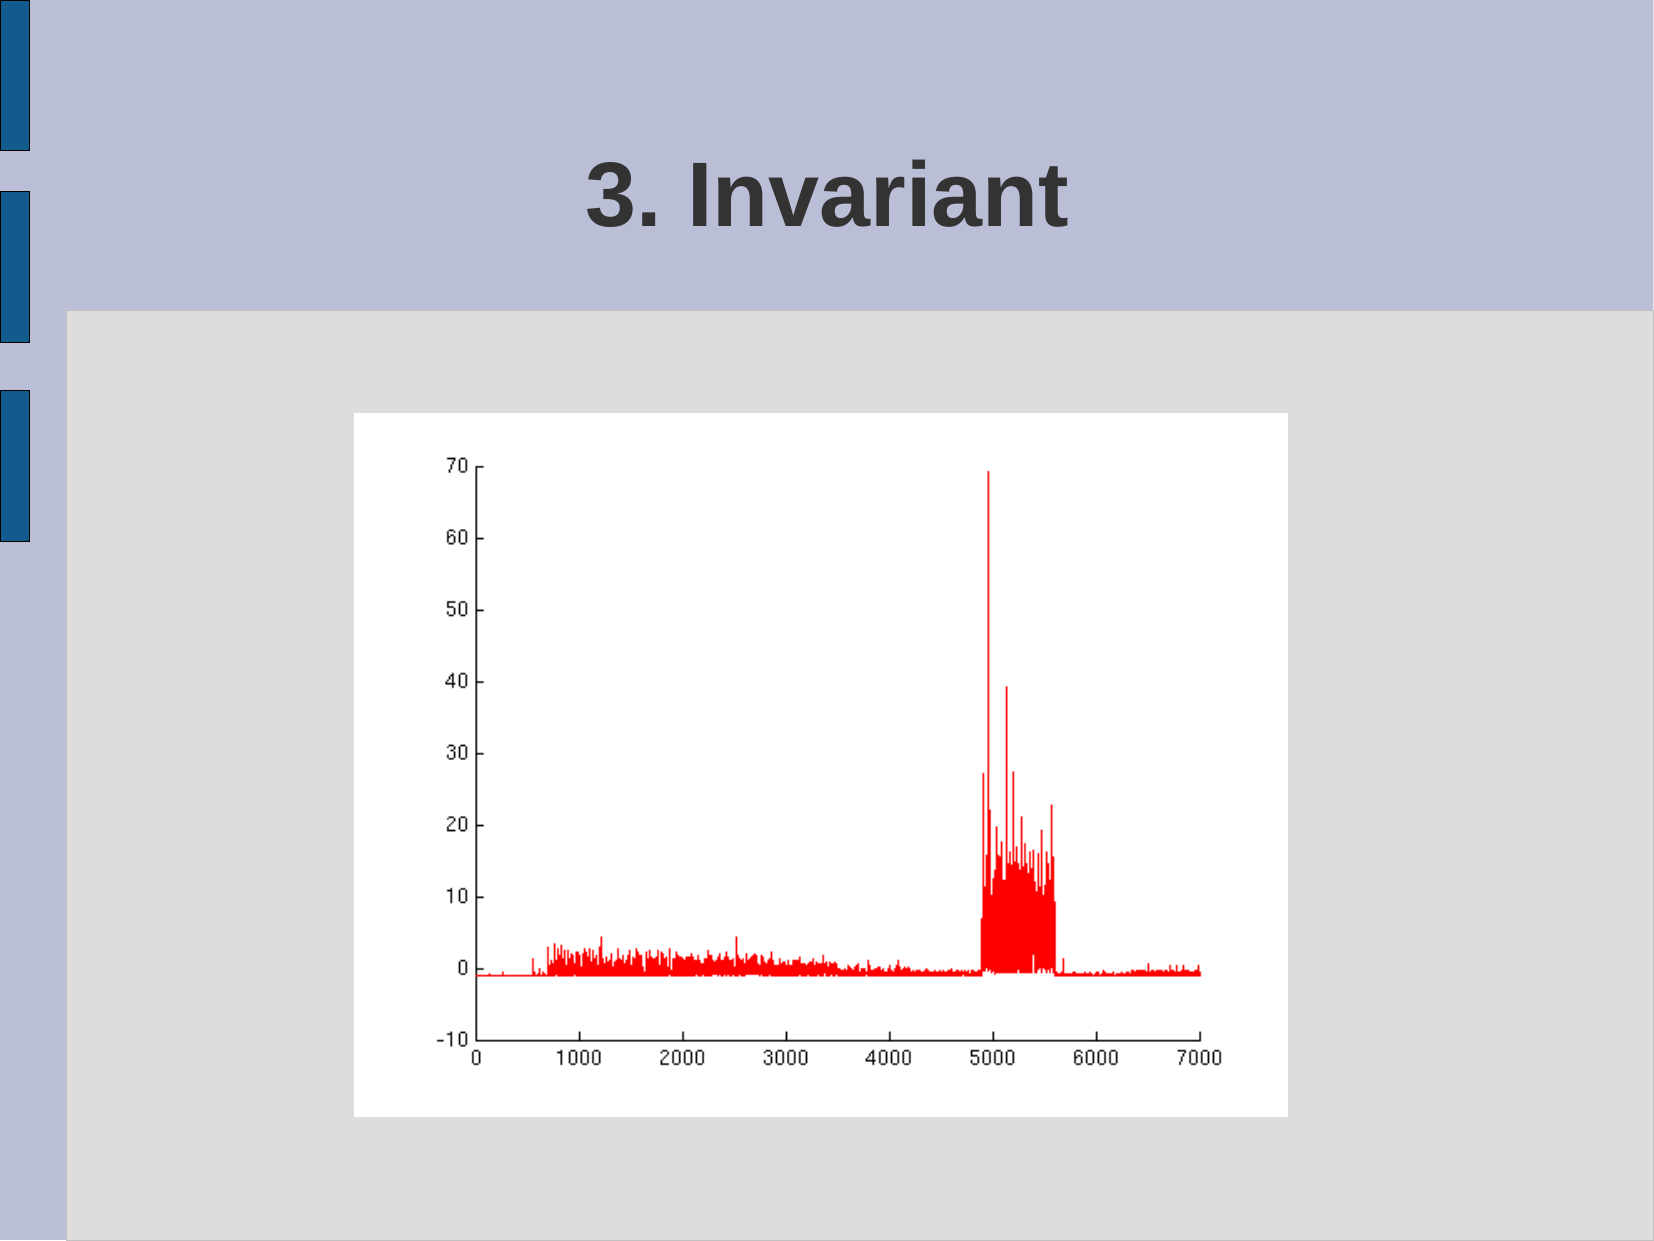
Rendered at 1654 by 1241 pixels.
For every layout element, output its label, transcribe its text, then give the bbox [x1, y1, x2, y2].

picture [354, 413, 1288, 1117]
title 3. Invariant [121, 91, 1534, 299]
